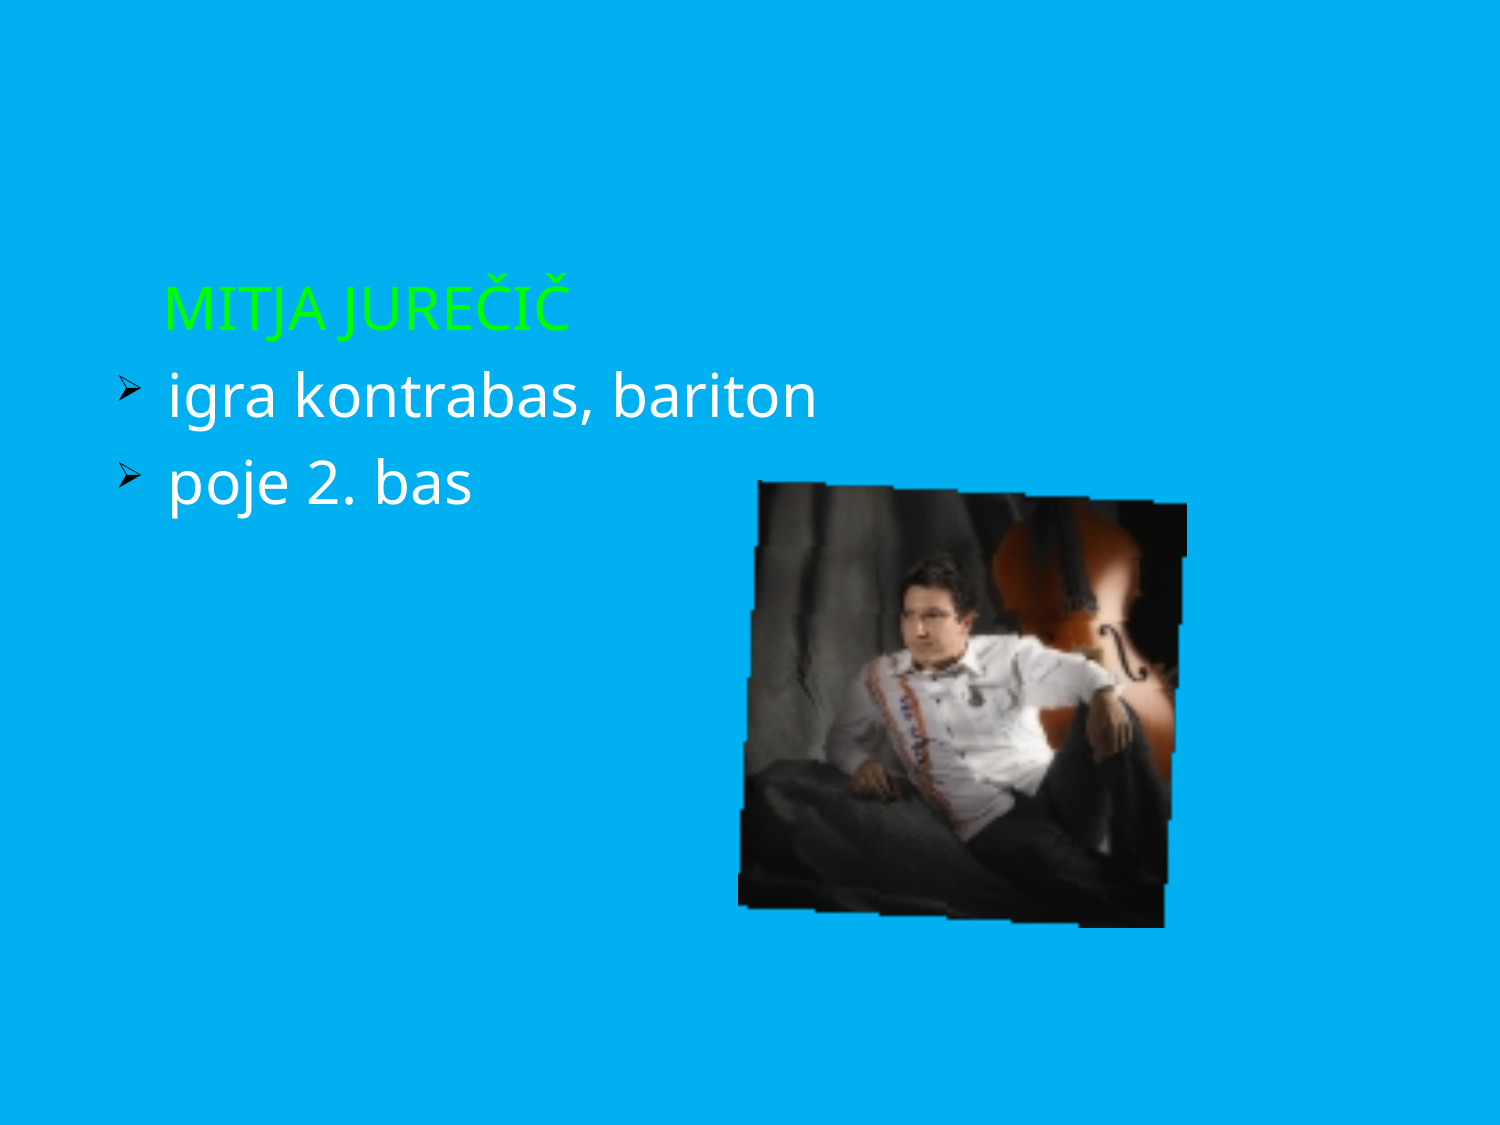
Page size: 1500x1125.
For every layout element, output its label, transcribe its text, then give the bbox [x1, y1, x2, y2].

picture [739, 483, 1186, 927]
list MITJA JUREČIČ igra kontrabas, bariton poje 2. bas [100, 262, 1438, 1000]
